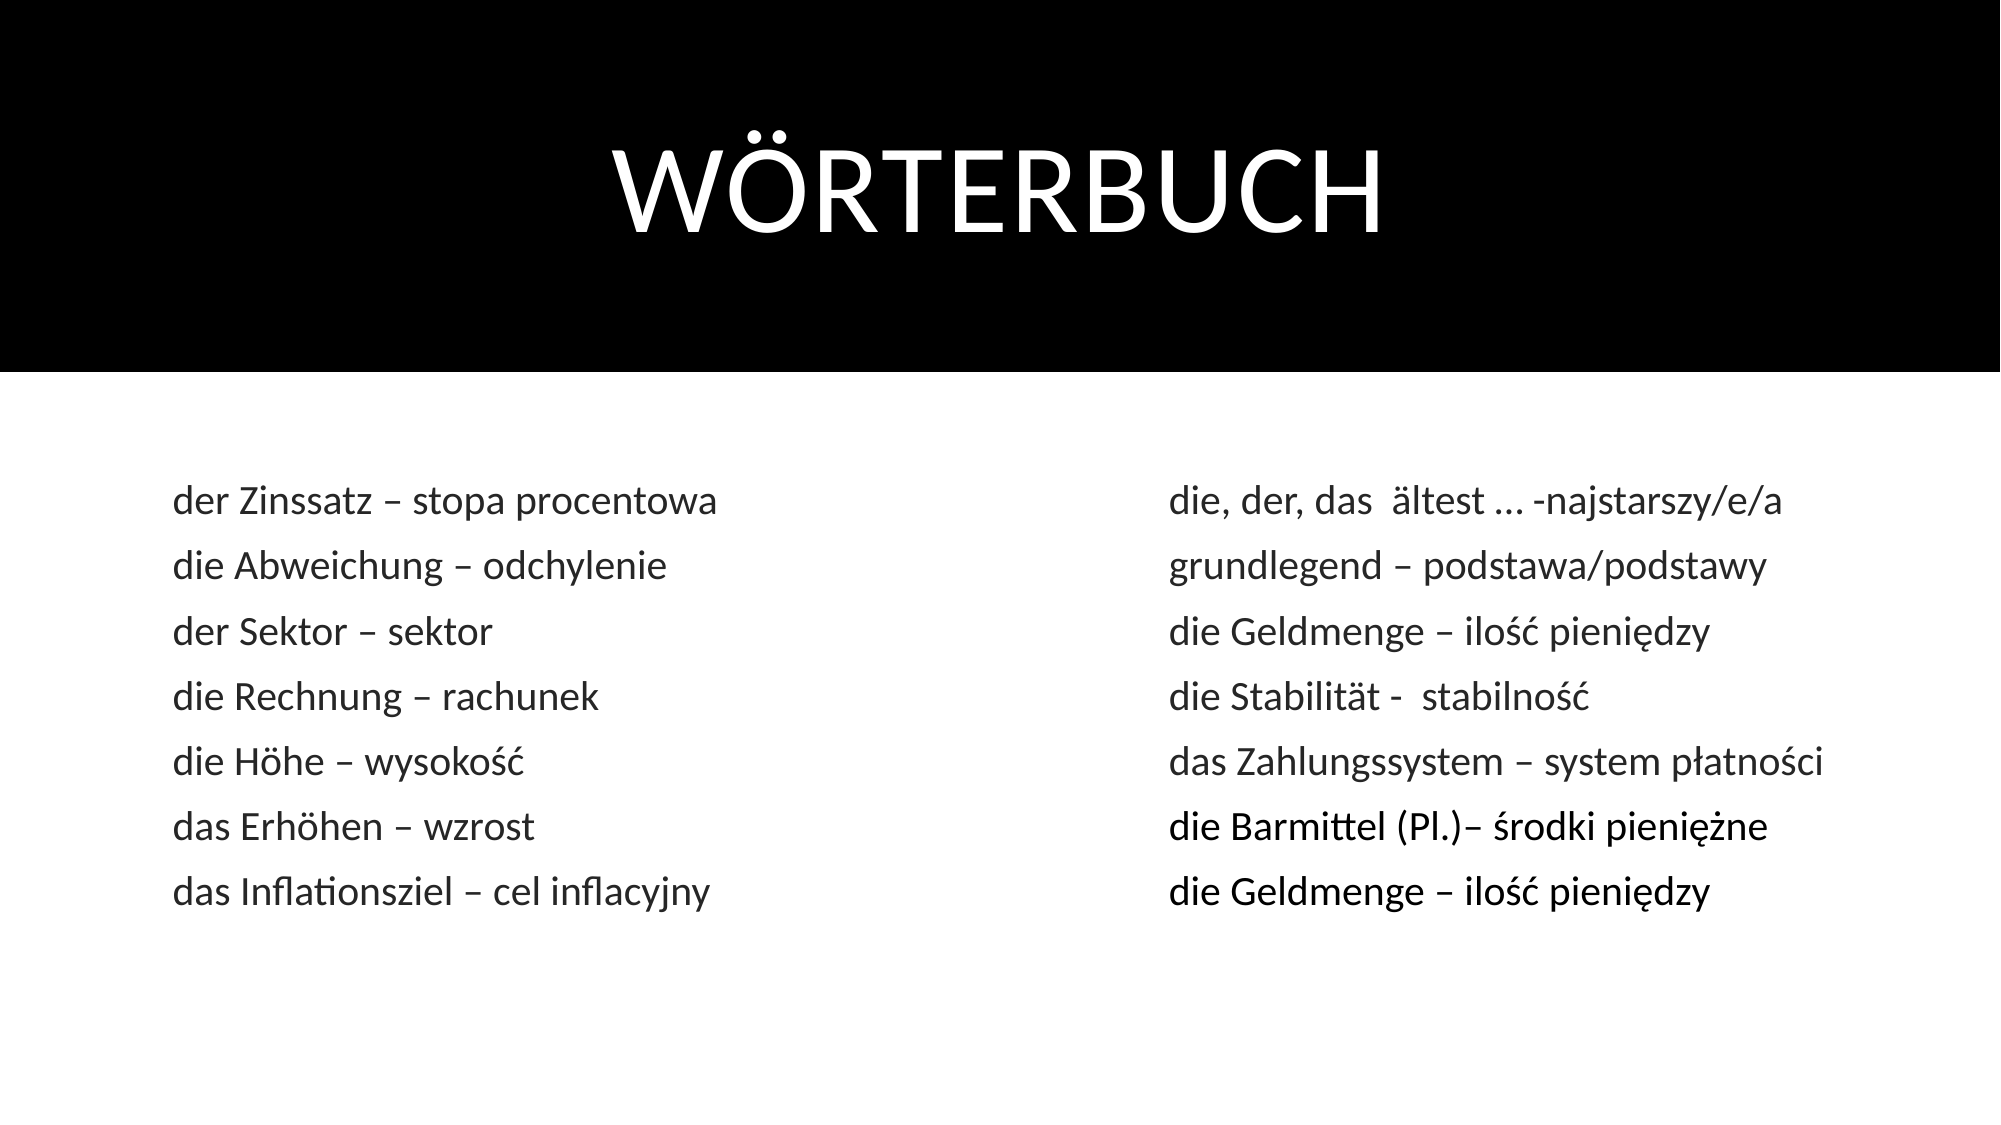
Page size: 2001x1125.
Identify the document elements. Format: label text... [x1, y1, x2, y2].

text_box die, der, das ältest … -najstarszy/e/a grundlegend – podstawa/podstawy die Geldmenge – ilość pieniędzy die Stabilität - stabilność das Zahlungssystem – system płatności die Barmittel (Pl.)– środki pieniężne die Geldmenge – ilość pieniędzy [1153, 468, 1900, 990]
text_box der Zinssatz – stopa procentowa die Abweichung – odchylenie der Sektor – sektor die Rechnung – rachunek die Höhe – wysokość das Erhöhen – wzrost das Inflationsziel – cel inflacyjny [157, 468, 1000, 1073]
title Wörterbuch [157, 52, 1842, 332]
